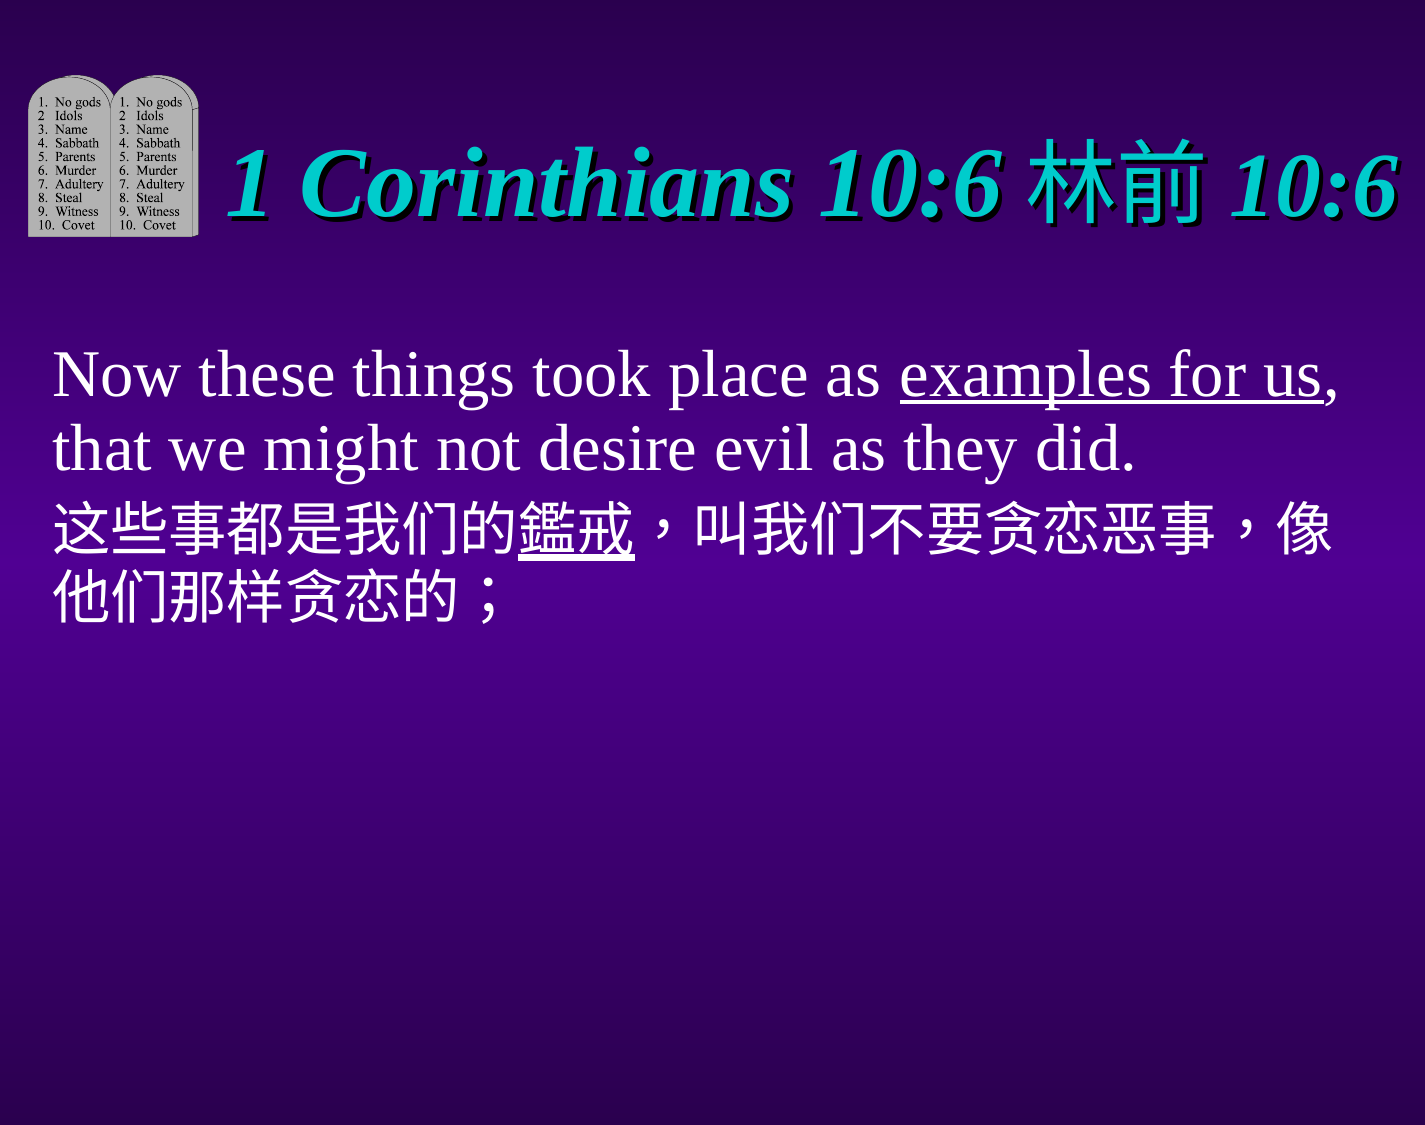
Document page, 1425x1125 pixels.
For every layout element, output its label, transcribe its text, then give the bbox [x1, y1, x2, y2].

text_box Now these things took place as examples for us, that we might not desire evil as they did. 这些事都是我们的鑑戒，叫我们不要贪恋恶事，像他们那样贪恋的； [37, 329, 1388, 697]
title 1 Corinthians 10:6林前10:6 [225, 55, 1425, 311]
